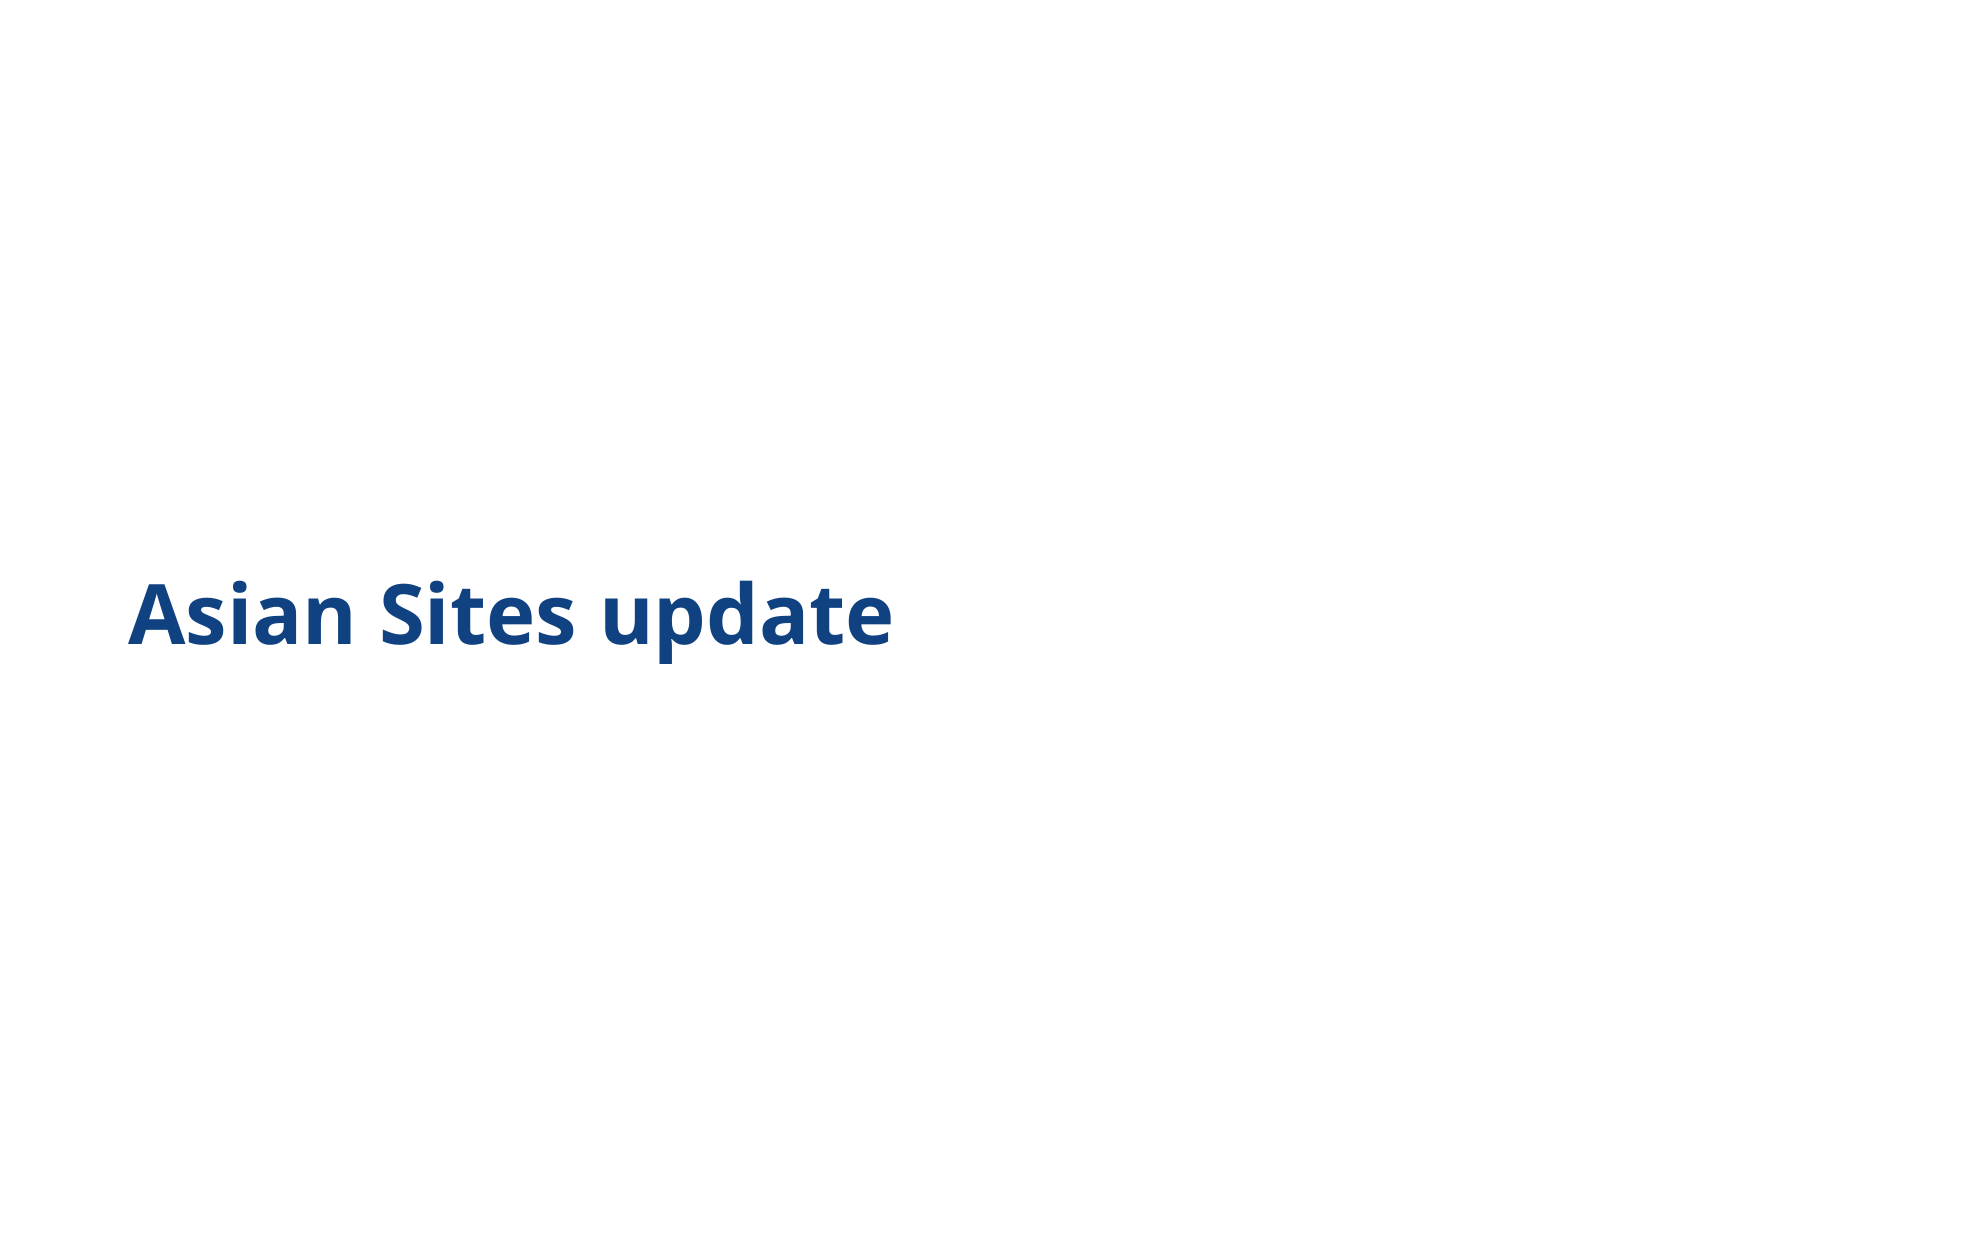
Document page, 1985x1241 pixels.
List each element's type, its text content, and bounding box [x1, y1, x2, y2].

title Asian Sites update [128, 522, 1890, 703]
